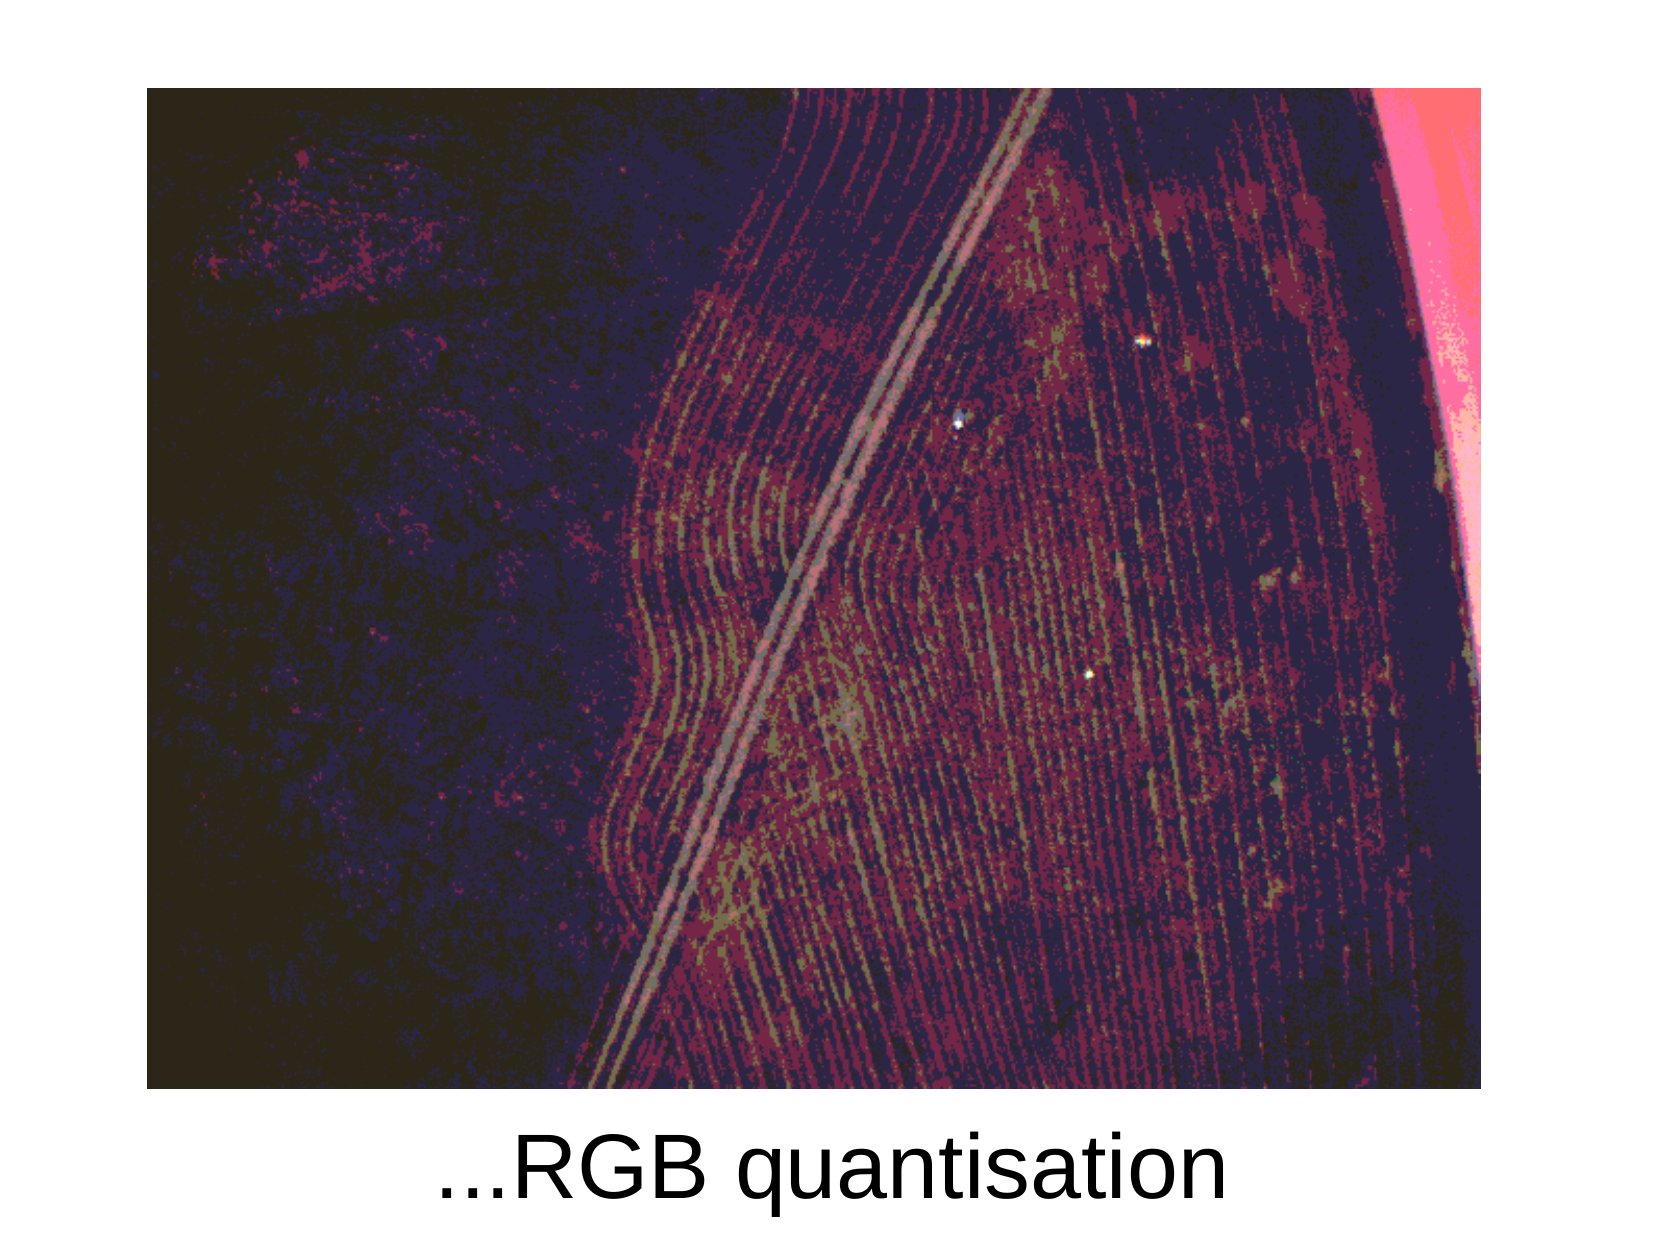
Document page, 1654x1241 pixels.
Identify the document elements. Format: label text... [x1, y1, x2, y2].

picture [147, 88, 1481, 1089]
title ...RGB quantisation [88, 1115, 1577, 1218]
